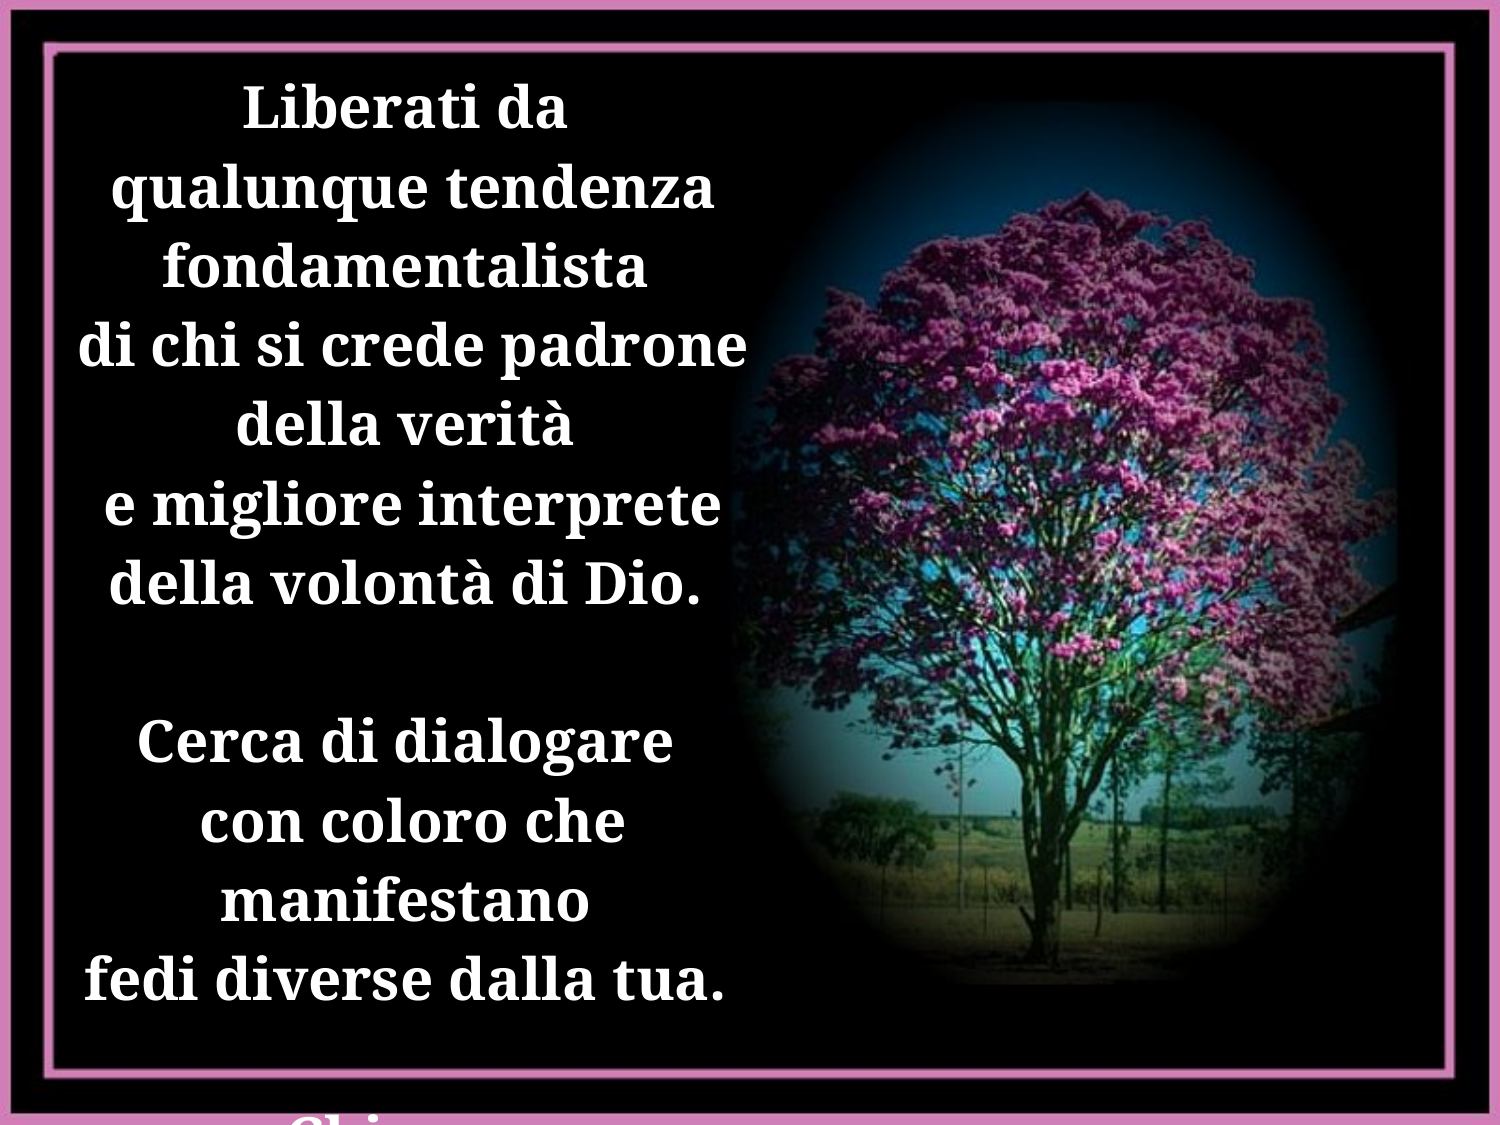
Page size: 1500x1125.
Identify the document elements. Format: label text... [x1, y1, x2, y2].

text_box Liberati da qualunque tendenza fondamentalista di chi si crede padrone della verità e migliore interprete della volontà di Dio. Cerca di dialogare con coloro che manifestano fedi diverse dalla tua. Chi ama non è intollerante. [29, 58, 798, 1125]
picture [0, 0, 1500, 1125]
